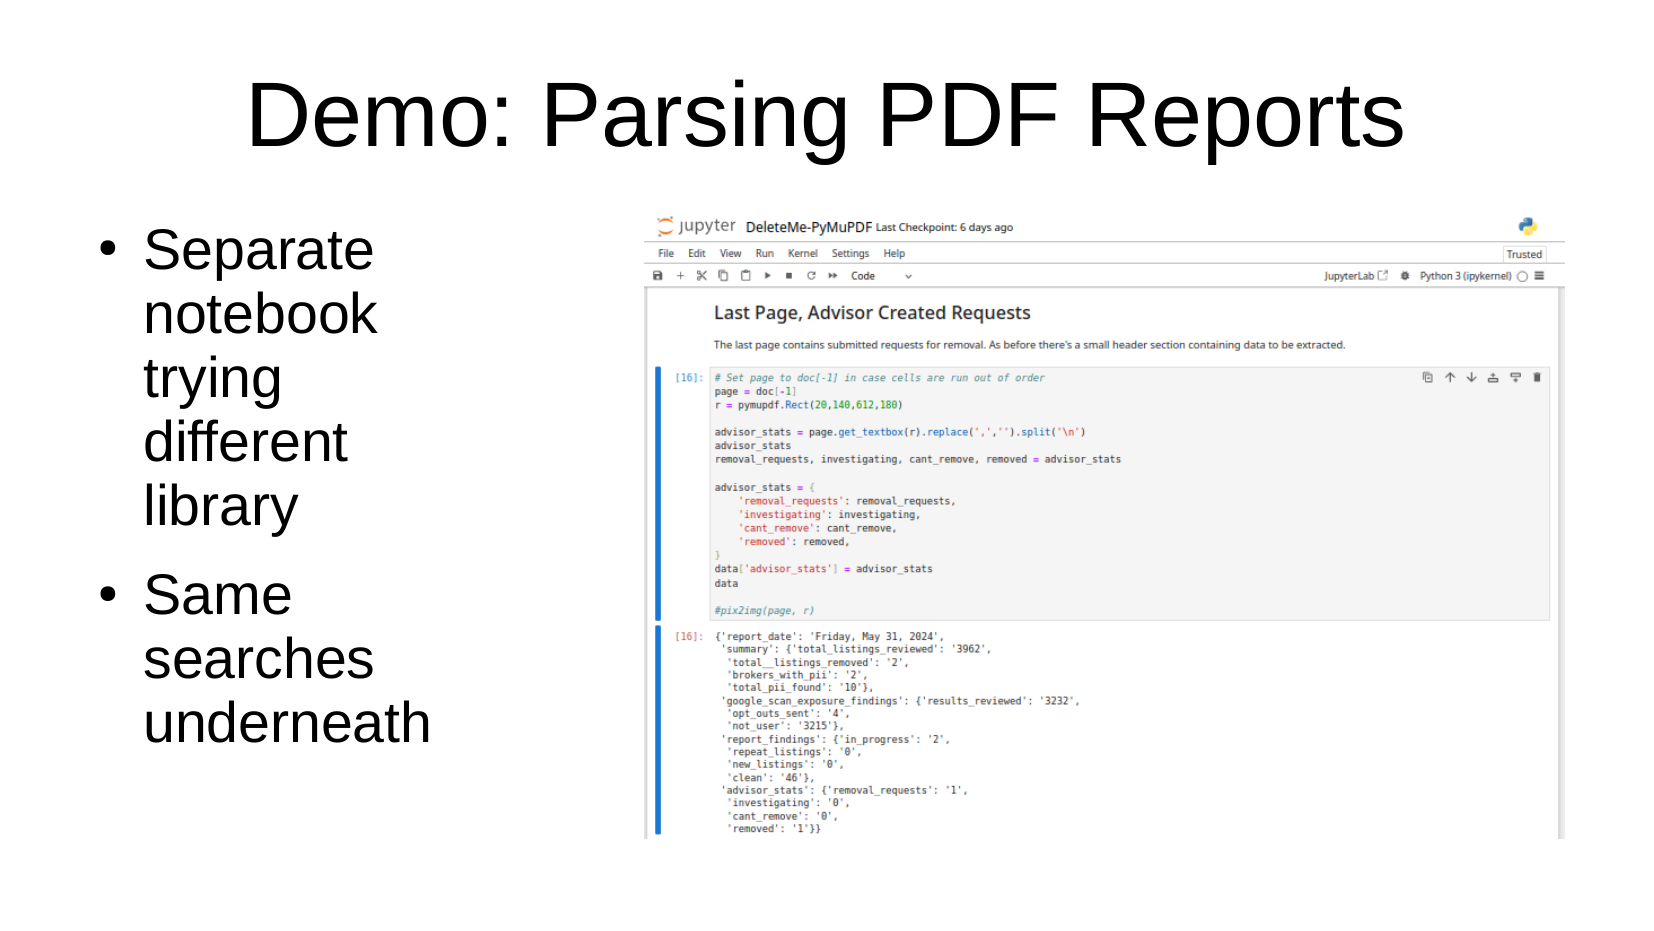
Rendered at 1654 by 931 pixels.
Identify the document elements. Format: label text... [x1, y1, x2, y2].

picture [644, 213, 1565, 839]
list Separate notebook trying different library Same searches underneath [82, 217, 502, 758]
title Demo: Parsing PDF Reports [82, 37, 1571, 193]
